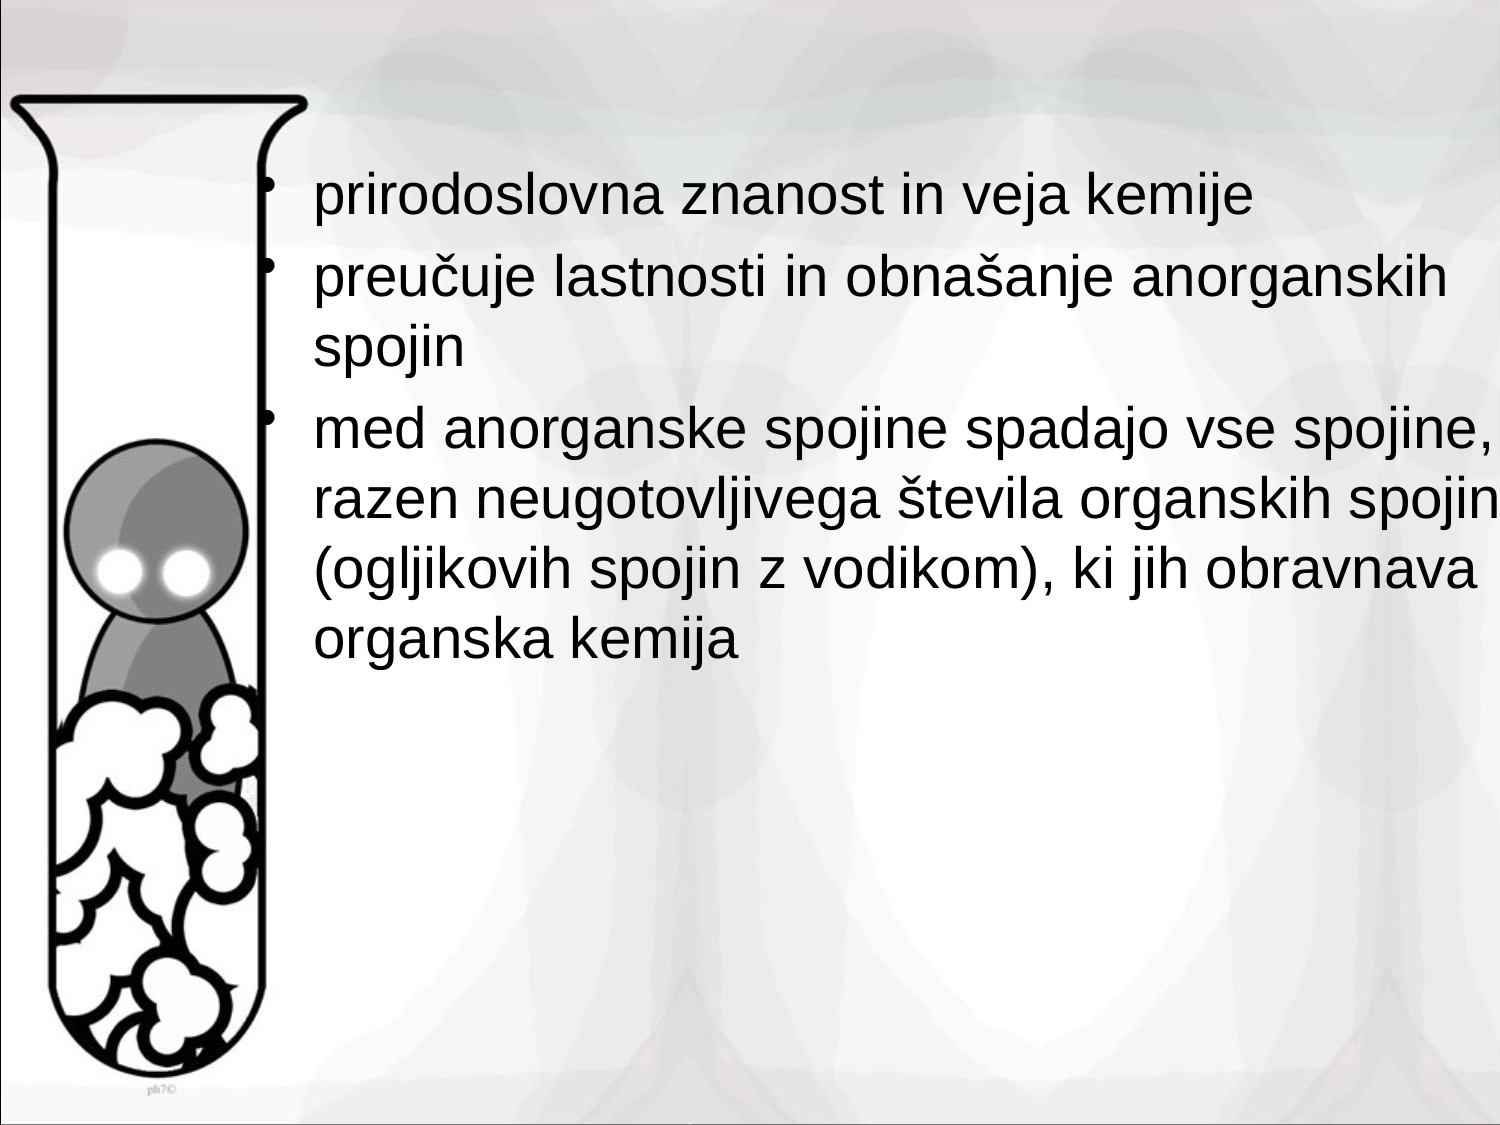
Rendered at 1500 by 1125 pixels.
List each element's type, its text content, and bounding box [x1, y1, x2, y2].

list prirodoslovna znanost in veja kemije preučuje lastnosti in obnašanje anorganskih spojin med anorganske spojine spadajo vse spojine, razen neugotovljivega števila organskih spojin (ogljikovih spojin z vodikom), ki jih obravnava organska kemija [242, 148, 1500, 1064]
picture [0, 0, 1500, 1125]
